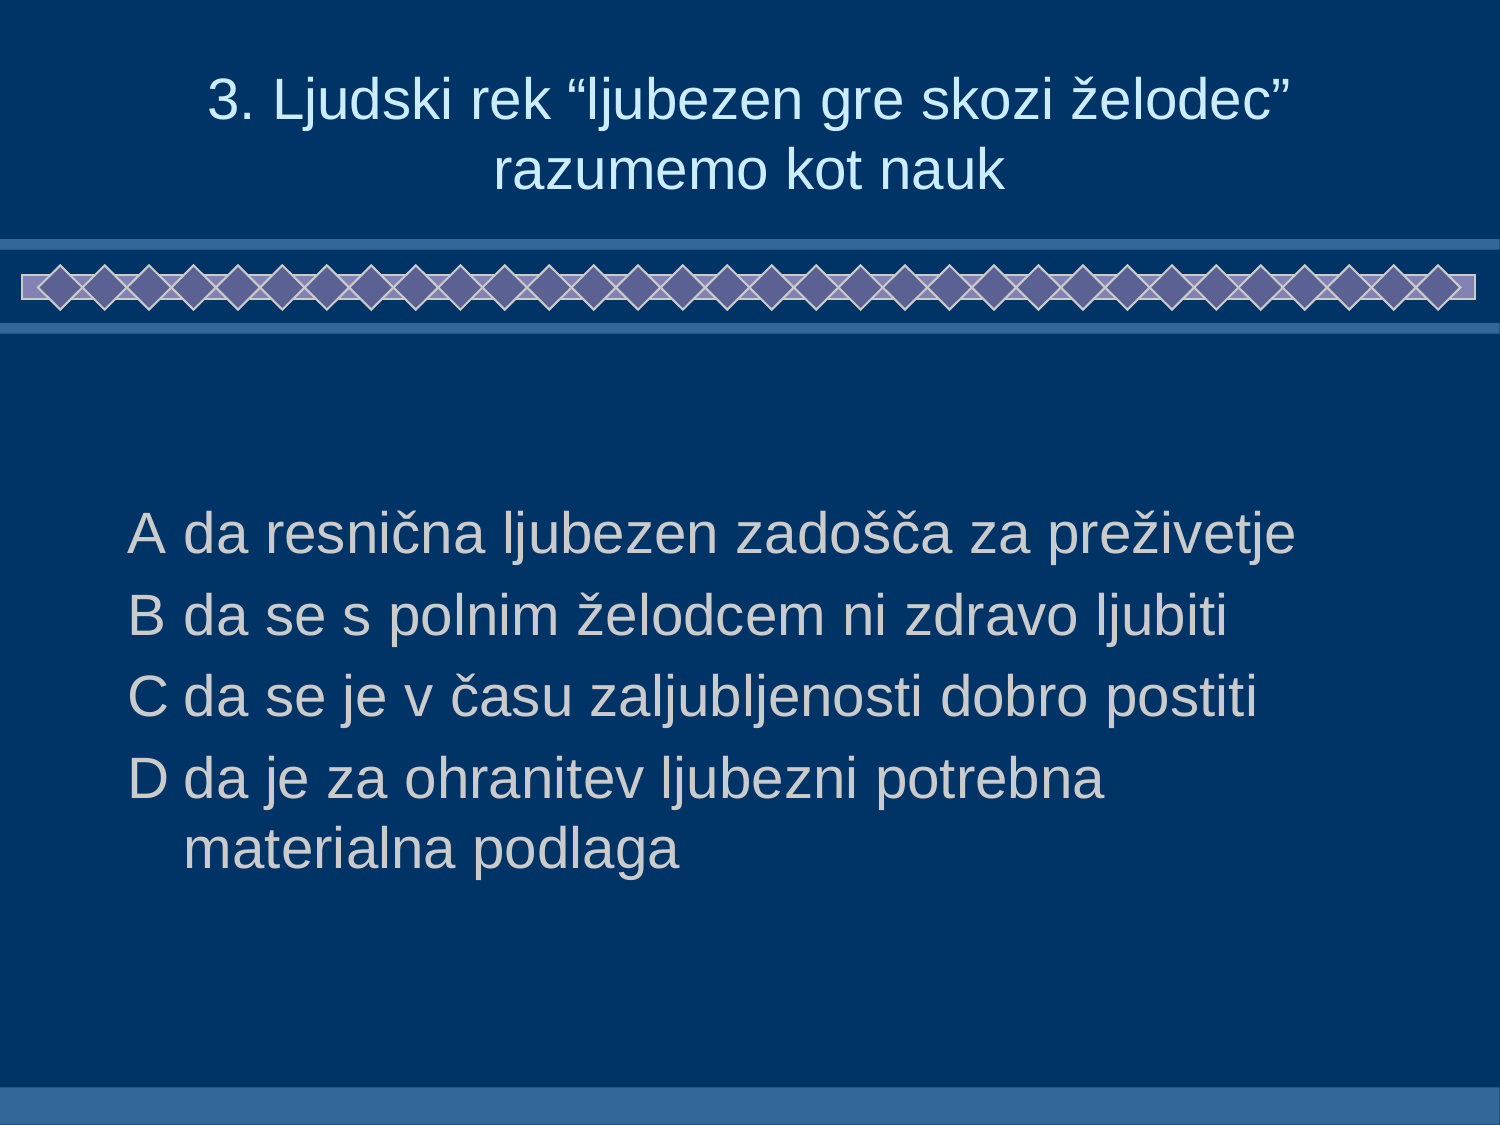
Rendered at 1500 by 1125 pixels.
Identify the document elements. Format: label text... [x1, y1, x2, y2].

list A da resnična ljubezen zadošča za preživetje B da se s polnim želodcem ni zdravo ljubiti C da se je v času zaljubljenosti dobro postiti D da je za ohranitev ljubezni potrebna materialna podlaga [112, 387, 1388, 988]
title 3. Ljudski rek “ljubezen gre skozi želodec” razumemo kot nauk [112, 37, 1388, 225]
